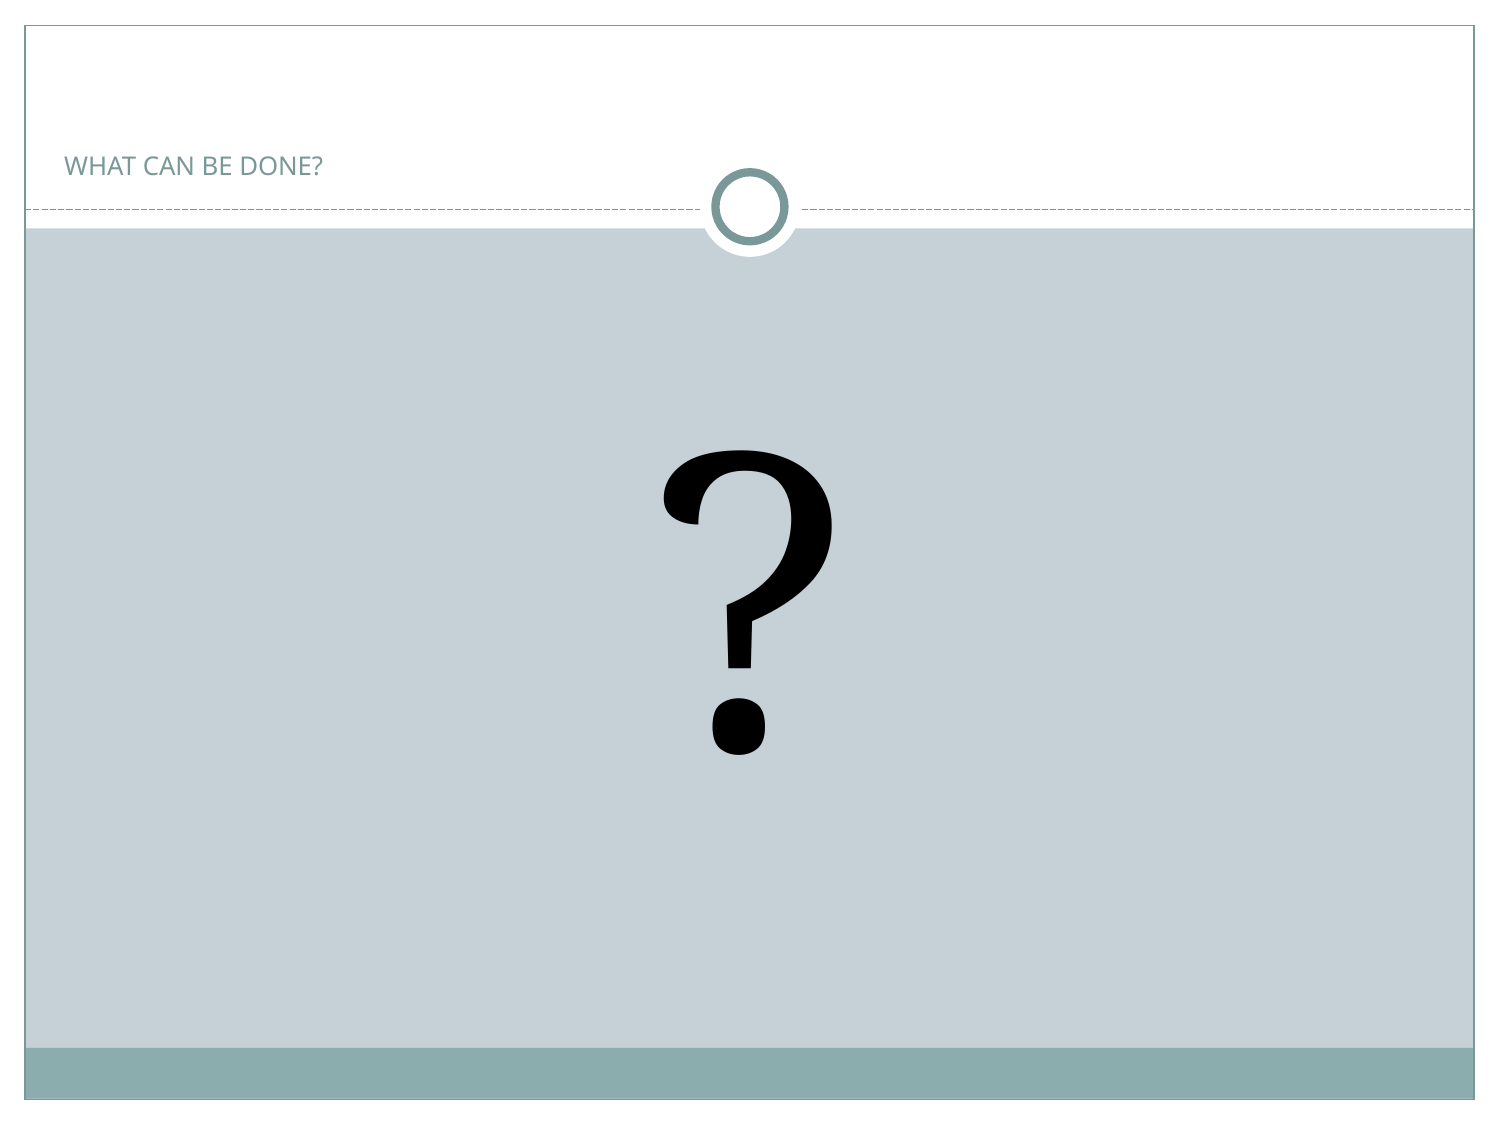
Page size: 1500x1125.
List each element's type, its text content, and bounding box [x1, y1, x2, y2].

list ? [49, 328, 1450, 1073]
title WHAT CAN BE DONE? [49, 62, 1450, 219]
